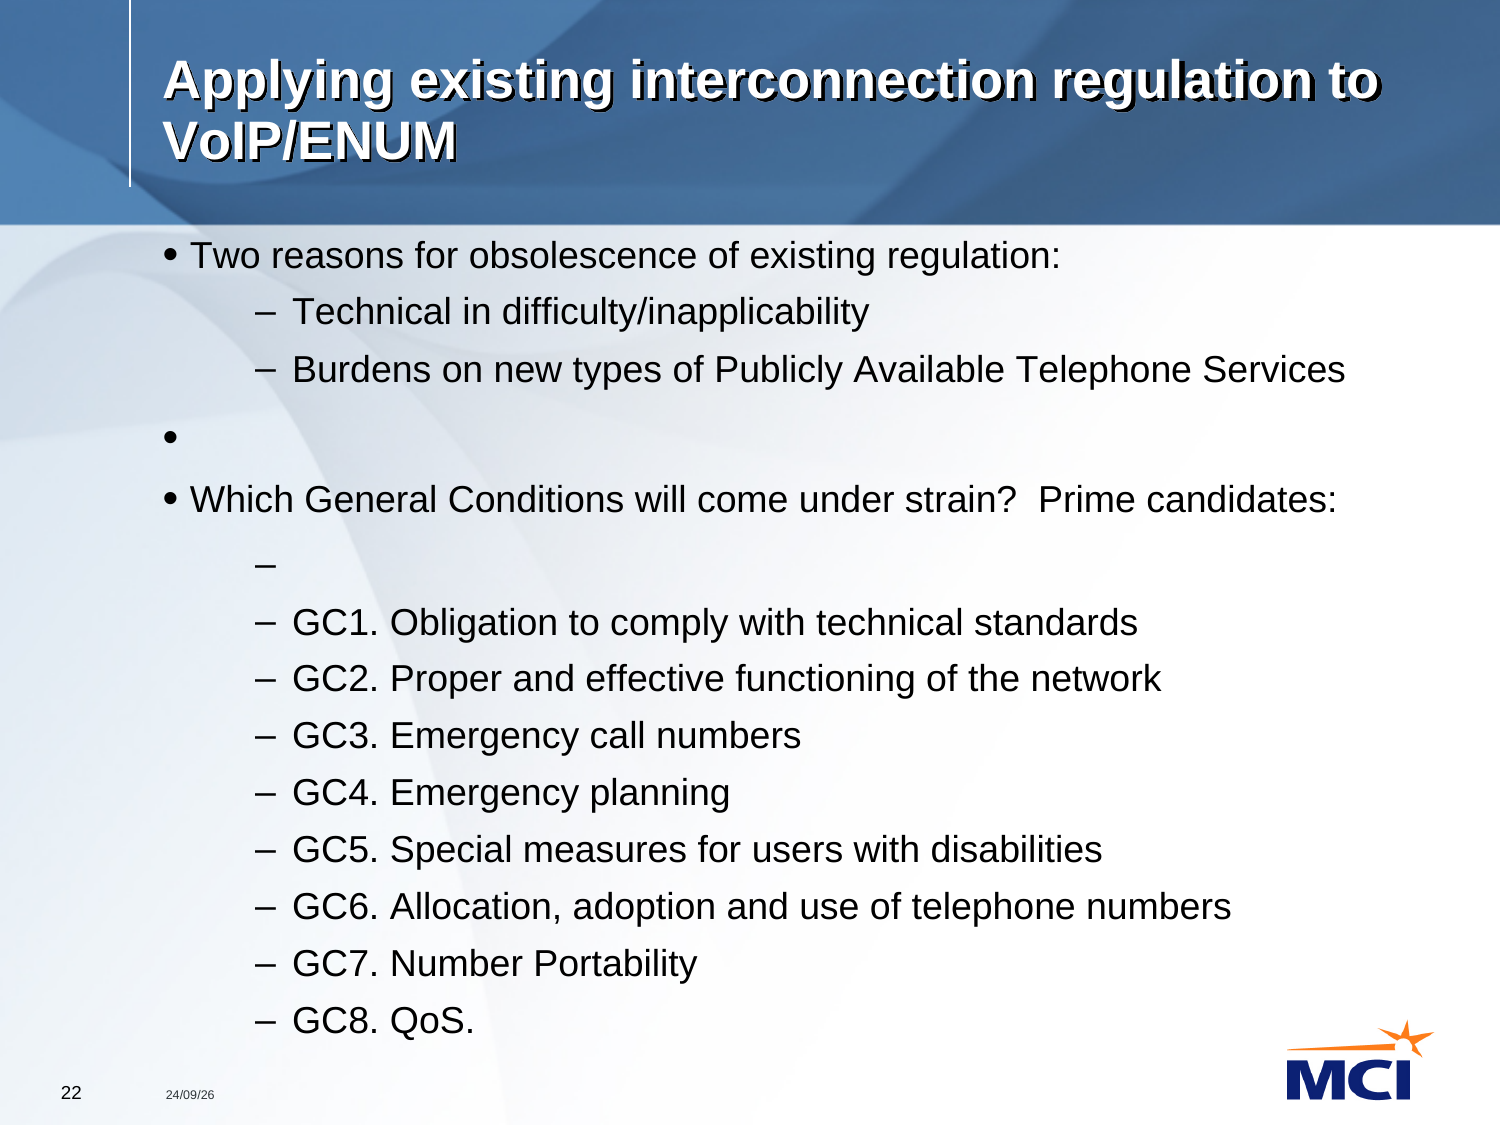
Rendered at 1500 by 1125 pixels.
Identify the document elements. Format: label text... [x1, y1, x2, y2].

title Applying existing interconnection regulation to VoIP/ENUM [162, 36, 1424, 232]
list Two reasons for obsolescence of existing regulation: Technical in difficulty/inapplicability Burdens on new types of Publicly Available Telephone Services Which General Conditions will come under strain? Prime candidates: GC1. Obligation to comply with technical standards GC2. Proper and effective functioning of the network GC3. Emergency call numbers GC4. Emergency planning GC5. Special measures for users with disabilities GC6. Allocation, adoption and use of telephone numbers GC7. Number Portability GC8. QoS. [162, 241, 1459, 1049]
picture [0, 0, 1500, 1125]
